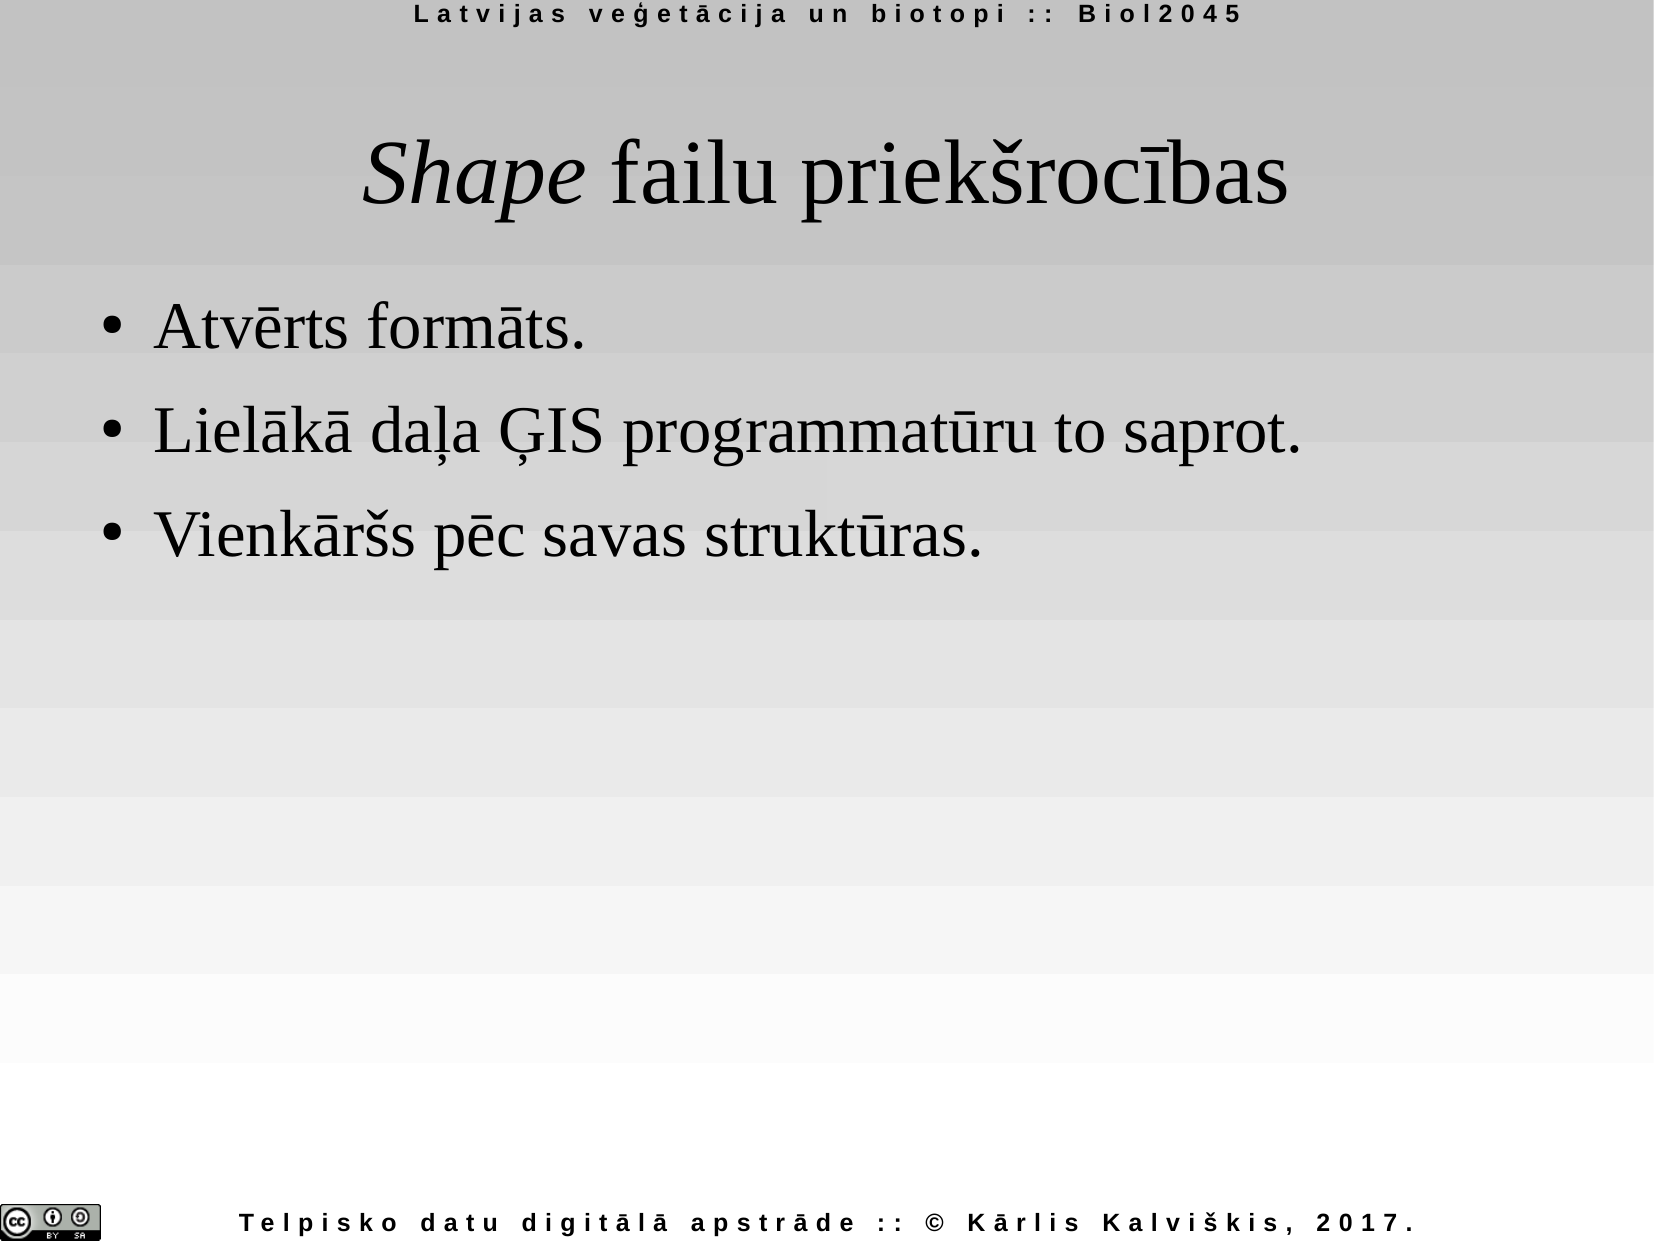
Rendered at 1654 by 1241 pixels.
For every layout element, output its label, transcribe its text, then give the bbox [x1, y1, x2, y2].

list Atvērts formāts. Lielākā daļa ĢIS programmatūru to saprot. Vienkāršs pēc savas struktūras. [82, 289, 1571, 1098]
title Shape failu priekšrocības [29, 56, 1625, 289]
picture [0, 0, 1654, 1241]
